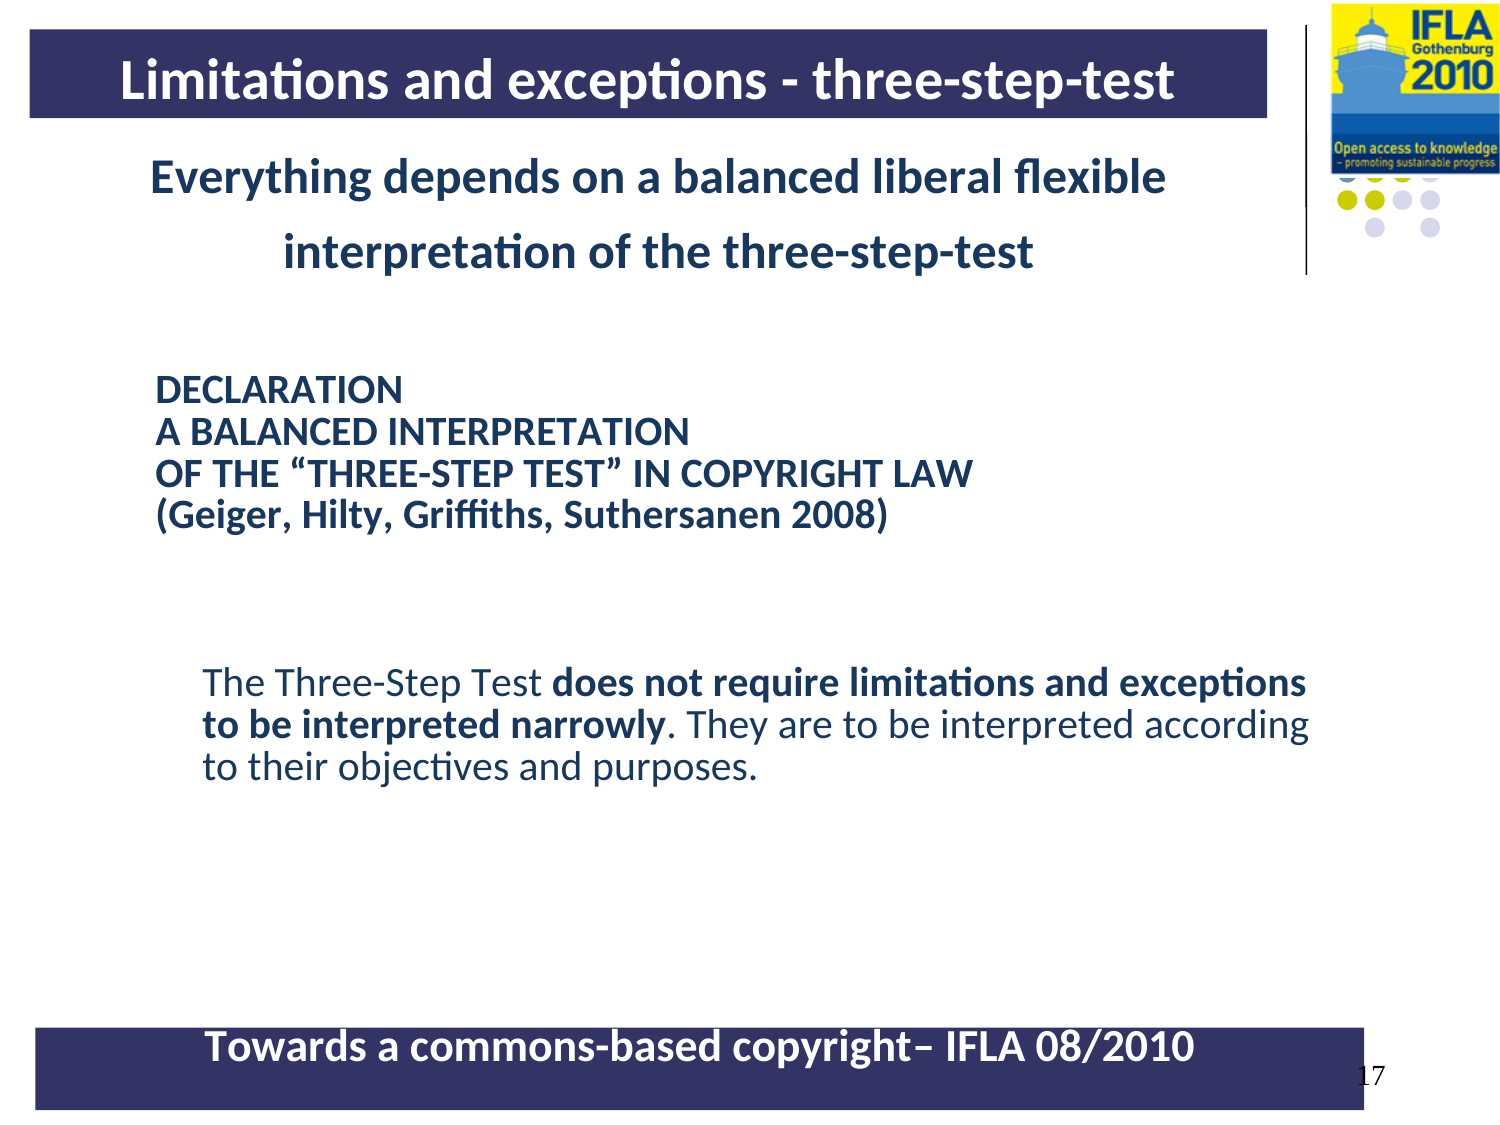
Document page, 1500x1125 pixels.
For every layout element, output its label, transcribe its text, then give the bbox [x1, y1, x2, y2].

text_box DECLARATION A BALANCED INTERPRETATION OF THE “THREE-STEP TEST” IN COPYRIGHT LAW (Geiger, Hilty, Griffiths, Suthersanen 2008) [140, 364, 1442, 590]
title Limitations and exceptions - three-step-test [29, 29, 1268, 119]
text_box Everything depends on a balanced liberal flexible interpretation of the three-step-test [59, 123, 1259, 324]
text_box [1356, 1026, 1459, 1105]
text_box The Three-Step Test does not require limitations and exceptions to be interpreted narrowly. They are to be interpreted according to their objectives and purposes. [187, 657, 1348, 799]
